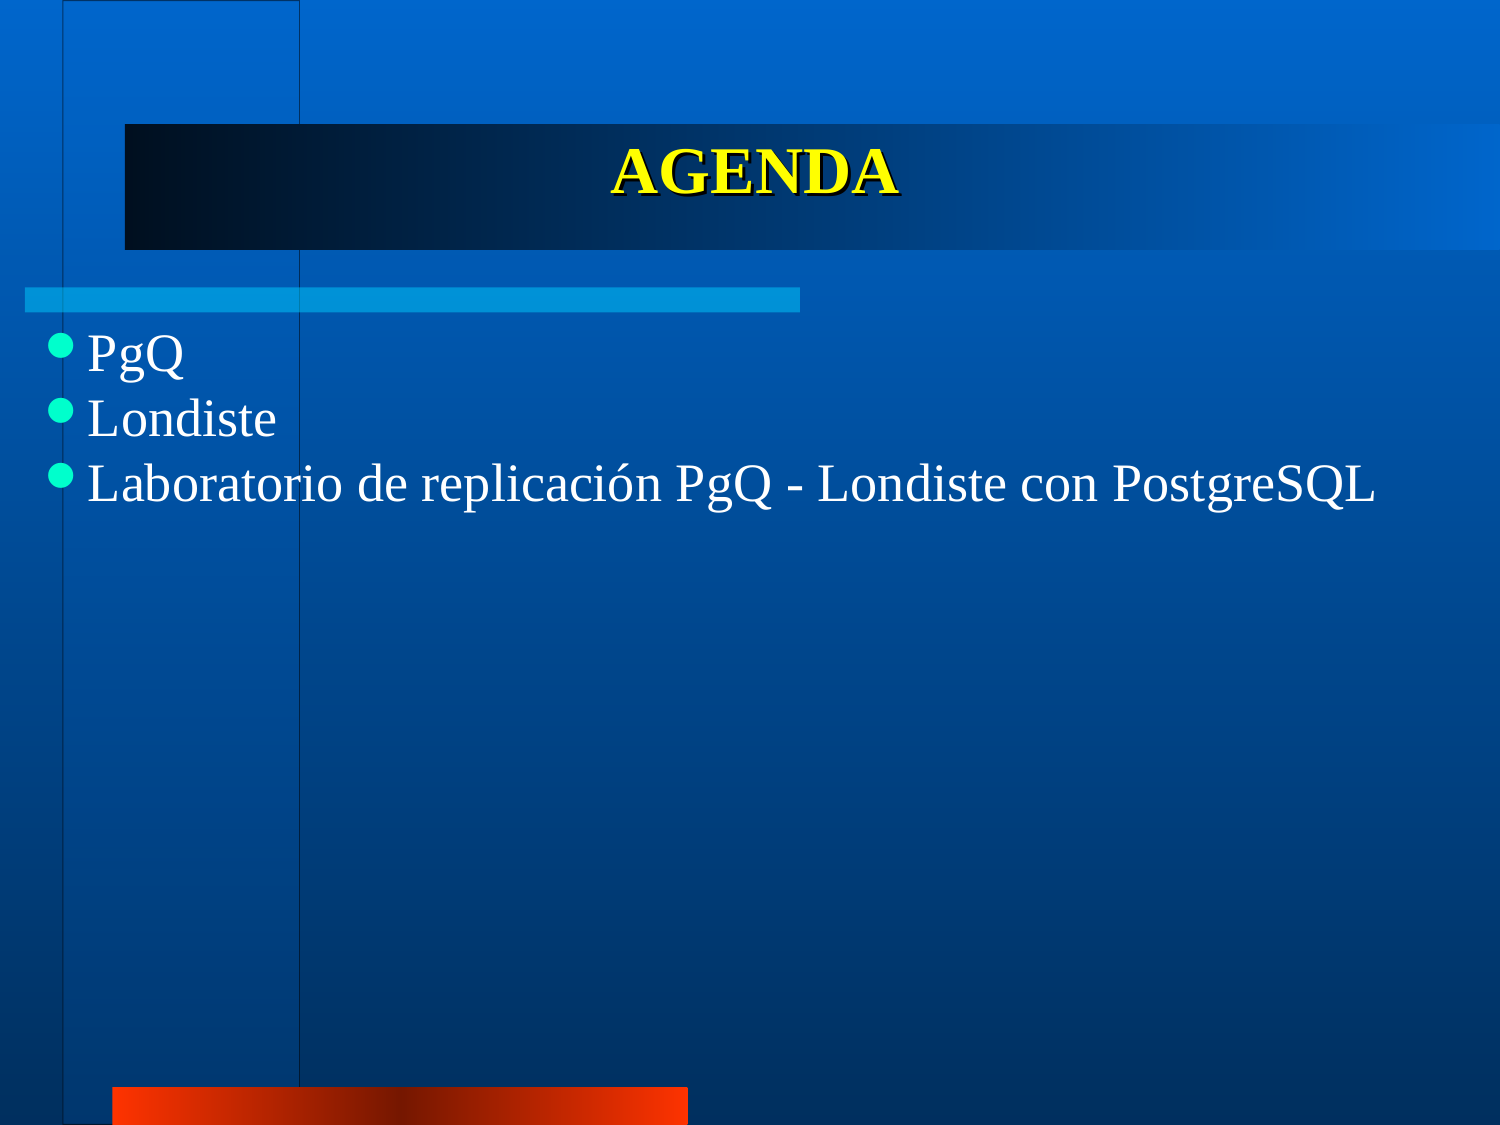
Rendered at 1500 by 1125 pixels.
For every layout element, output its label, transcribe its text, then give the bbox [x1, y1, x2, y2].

title AGENDA [118, 78, 1394, 266]
list PgQ Londiste Laboratorio de replicación PgQ - Londiste con PostgreSQL [29, 324, 1477, 1004]
